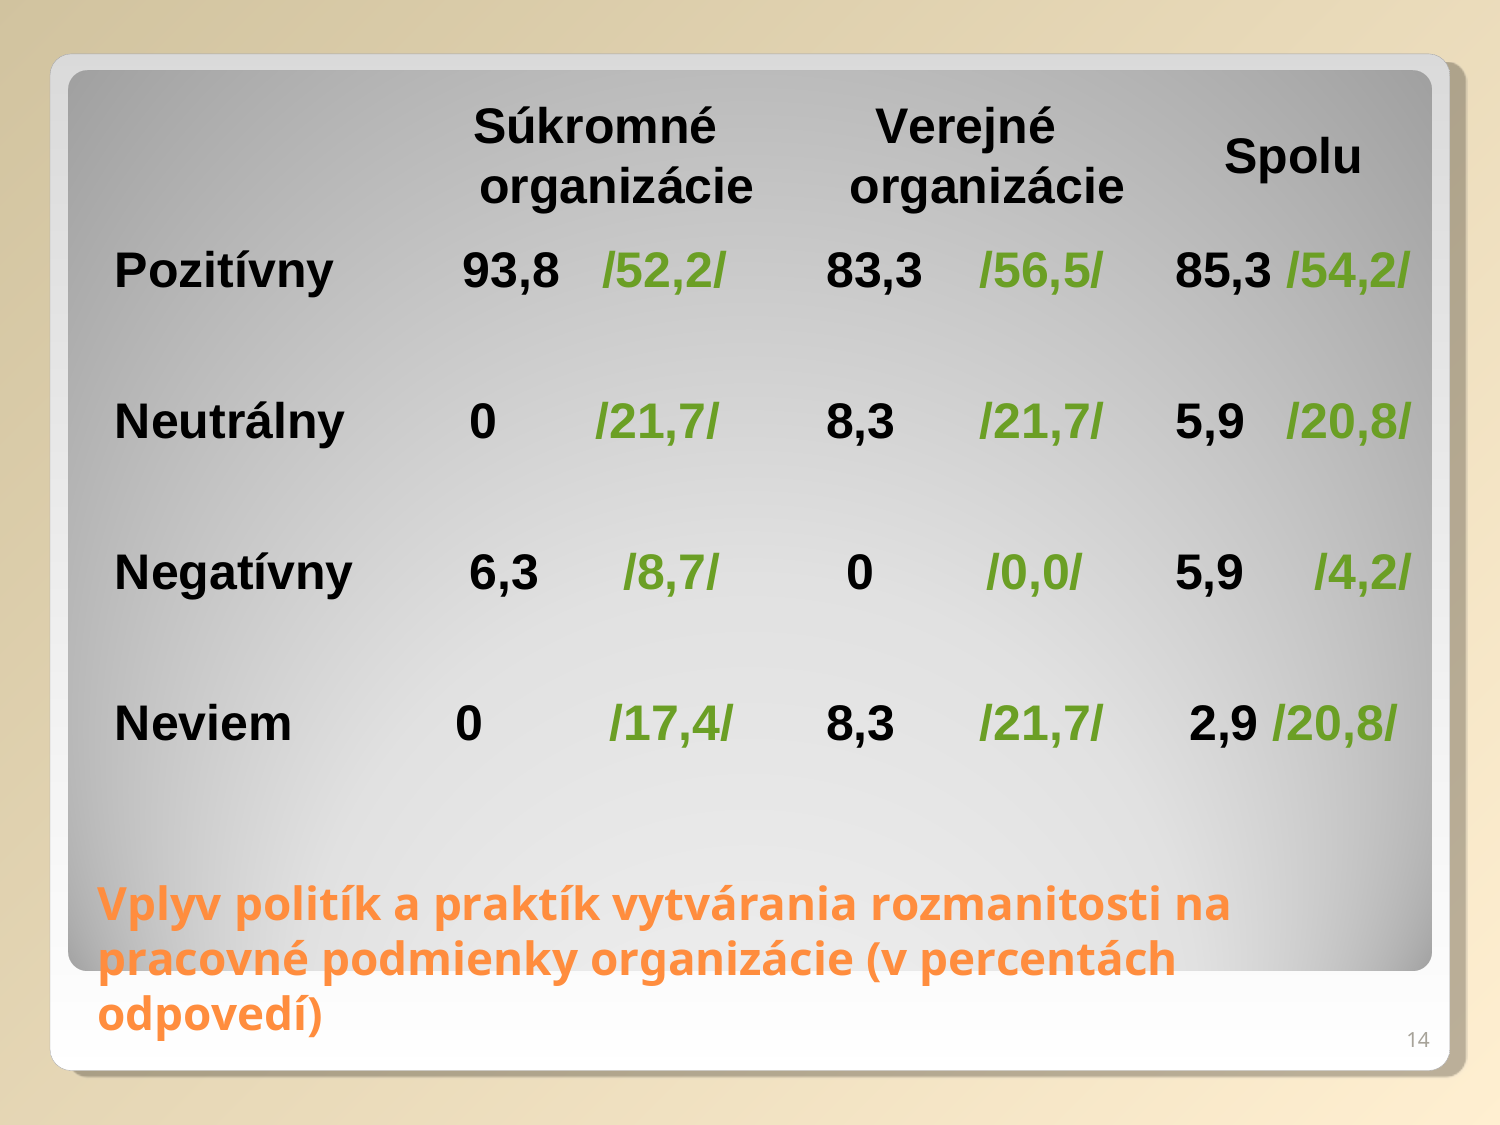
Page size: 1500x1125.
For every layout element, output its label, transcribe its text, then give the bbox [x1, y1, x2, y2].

table_header Verejné organizácie [779, 78, 1152, 229]
table_cell 6,3 /8,7/ [411, 532, 779, 683]
table_cell 0 /17,4/ [411, 683, 779, 834]
table_cell 93,8 /52,2/ [411, 229, 779, 381]
table_cell 0 /21,7/ [411, 381, 779, 532]
table_header Spolu [1152, 78, 1435, 229]
table_cell 2,9 /20,8/ [1152, 683, 1435, 834]
table_cell 85,3 /54,2/ [1152, 229, 1435, 381]
table_cell 8,3 /21,7/ [779, 381, 1152, 532]
table_cell 5,9 /20,8/ [1152, 381, 1435, 532]
table_cell 8,3 /21,7/ [779, 683, 1152, 834]
table_cell 5,9 /4,2/ [1152, 532, 1435, 683]
table_cell Pozitívny [100, 229, 411, 381]
table_header Súkromné organizácie [411, 78, 779, 229]
table_cell Neutrálny [100, 381, 411, 532]
title Vplyv politík a praktík vytvárania rozmanitosti na pracovné podmienky organizácie (v percentách odpovedí) [82, 857, 1426, 1047]
table_header [100, 78, 411, 229]
table_cell 0 /0,0/ [779, 532, 1152, 683]
table_cell 83,3 /56,5/ [779, 229, 1152, 381]
picture [67, 69, 1433, 972]
text_box <number> [1369, 1002, 1445, 1063]
table_cell Negatívny [100, 532, 411, 683]
table_cell Neviem [100, 683, 411, 834]
